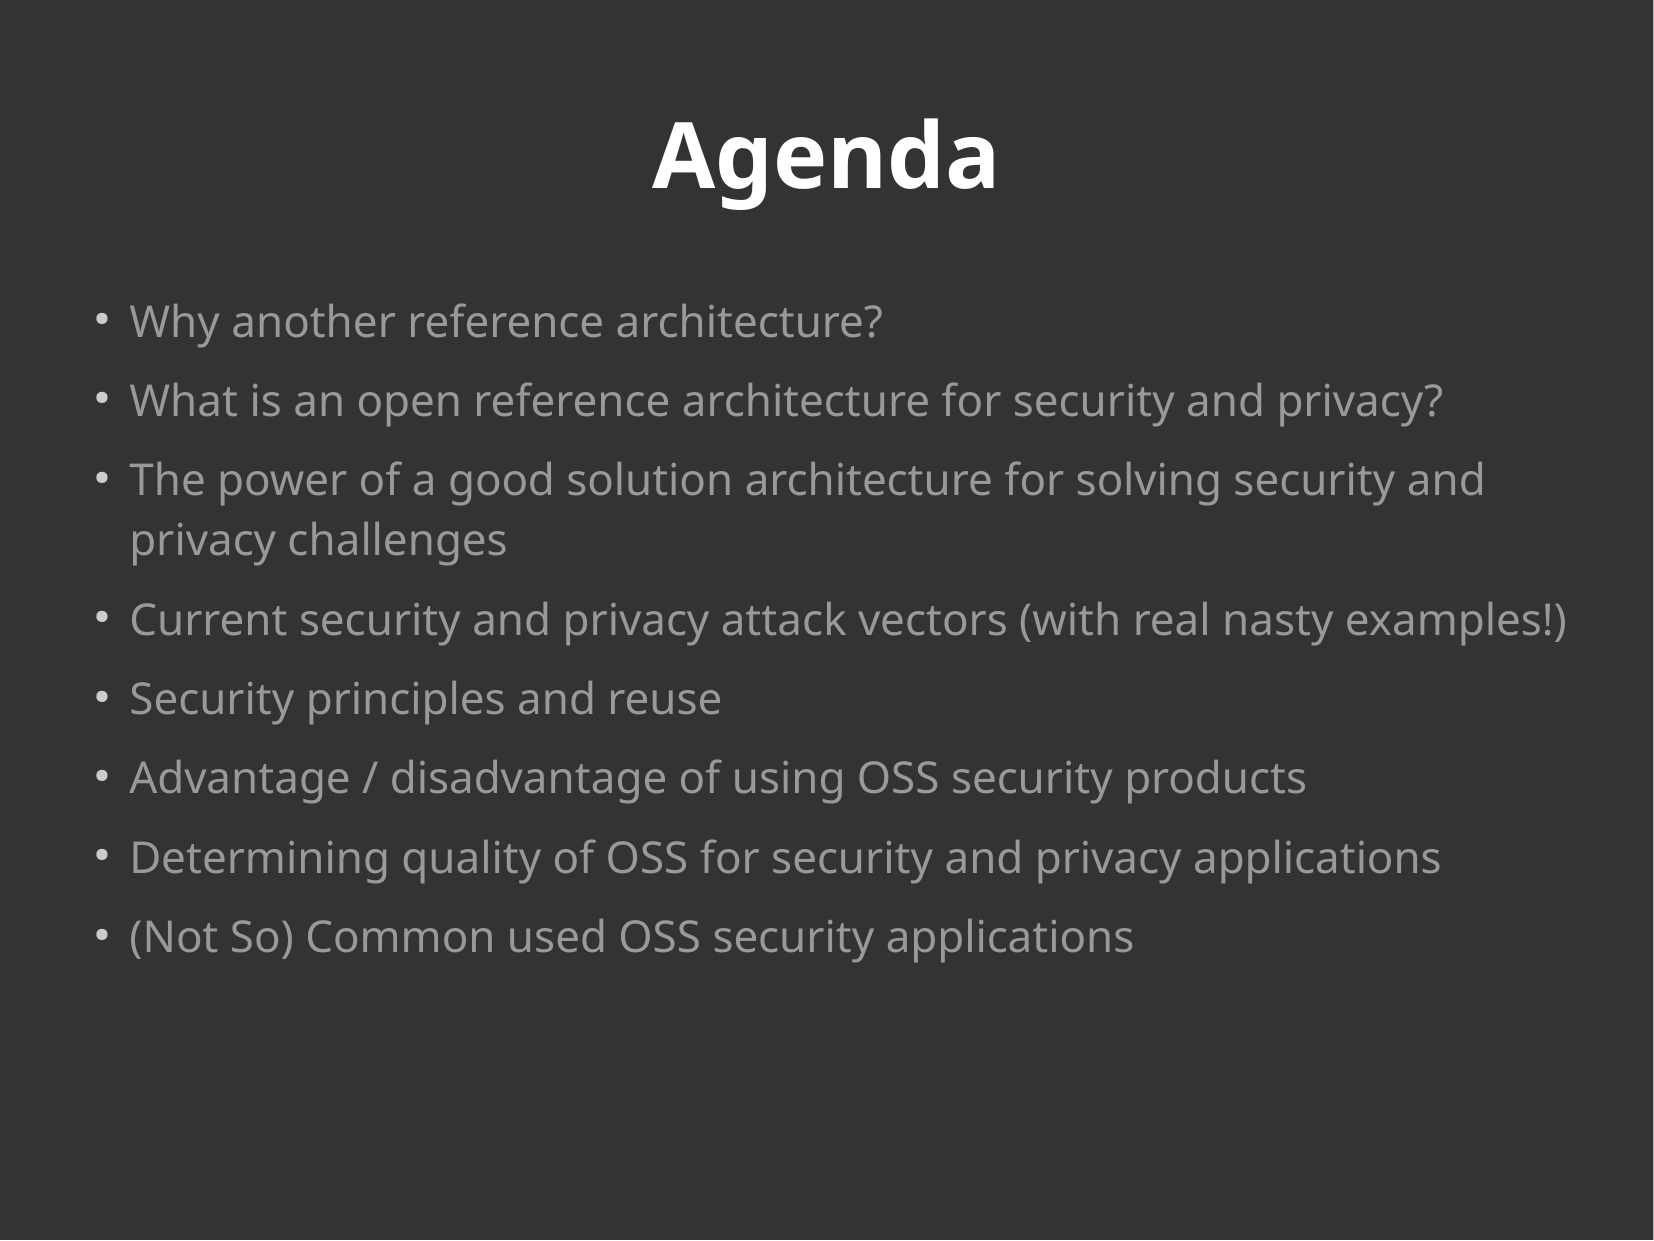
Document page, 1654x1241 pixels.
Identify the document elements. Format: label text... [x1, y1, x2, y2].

title Agenda [82, 49, 1571, 257]
list Why another reference architecture? What is an open reference architecture for security and privacy? The power of a good solution architecture for solving security and privacy challenges Current security and privacy attack vectors (with real nasty examples!) Security principles and reuse Advantage / disadvantage of using OSS security products Determining quality of OSS for security and privacy applications (Not So) Common used OSS security applications [82, 290, 1571, 1010]
